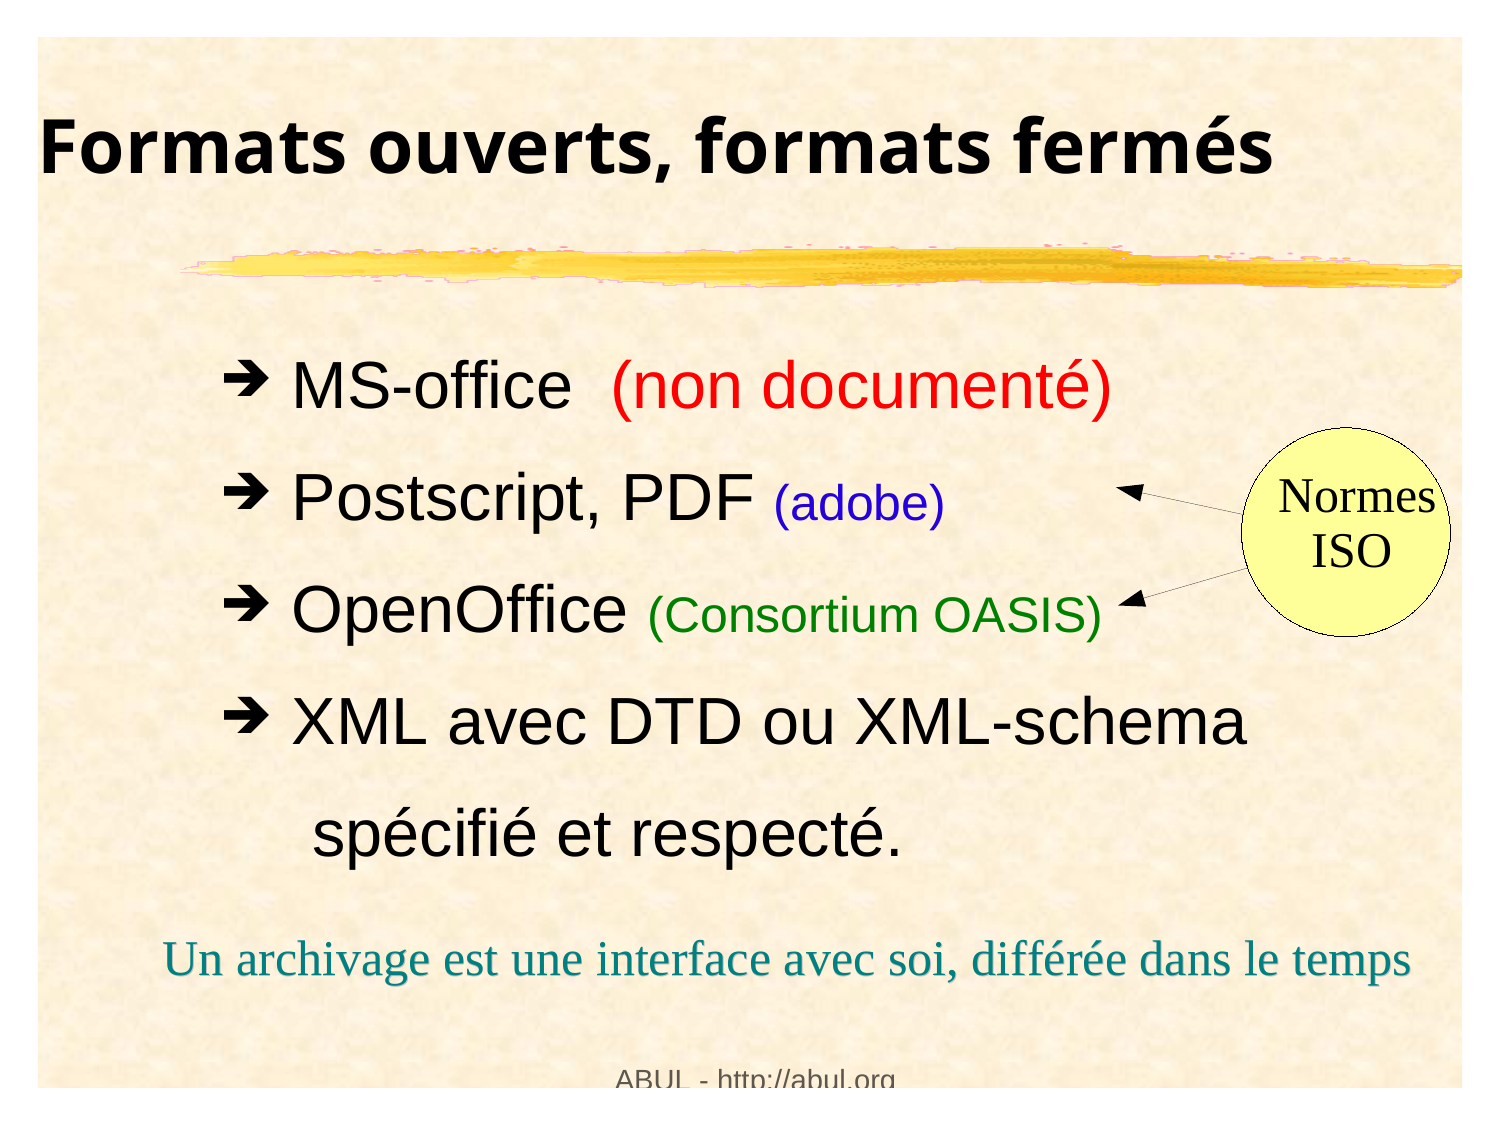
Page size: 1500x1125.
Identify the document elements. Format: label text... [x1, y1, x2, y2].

text_box [1444, 496, 1451, 569]
picture [620, 1073, 627, 1082]
picture [639, 1081, 649, 1088]
title Formats ouverts, formats fermés [37, 37, 1500, 251]
picture [738, 1076, 743, 1088]
text_box [1283, 616, 1409, 637]
picture [794, 1082, 801, 1088]
picture [883, 1076, 891, 1088]
picture [639, 1072, 648, 1078]
text_box [1264, 427, 1428, 467]
picture [618, 1084, 630, 1088]
picture [754, 1076, 761, 1088]
picture [811, 1076, 818, 1088]
picture [37, 251, 1463, 1088]
picture [858, 1076, 866, 1088]
text_box [1241, 472, 1260, 592]
picture [722, 1076, 729, 1088]
text_box MS-office (non documenté) Postscript, PDF (adobe) OpenOffice (Consortium OASIS) XML avec DTD ou XML-schema spécifié et respecté. [220, 310, 1463, 892]
text_box Normes ISO [1260, 467, 1444, 616]
text_box Un archivage est une interface avec soi, différée dans le temps [150, 931, 1463, 1001]
